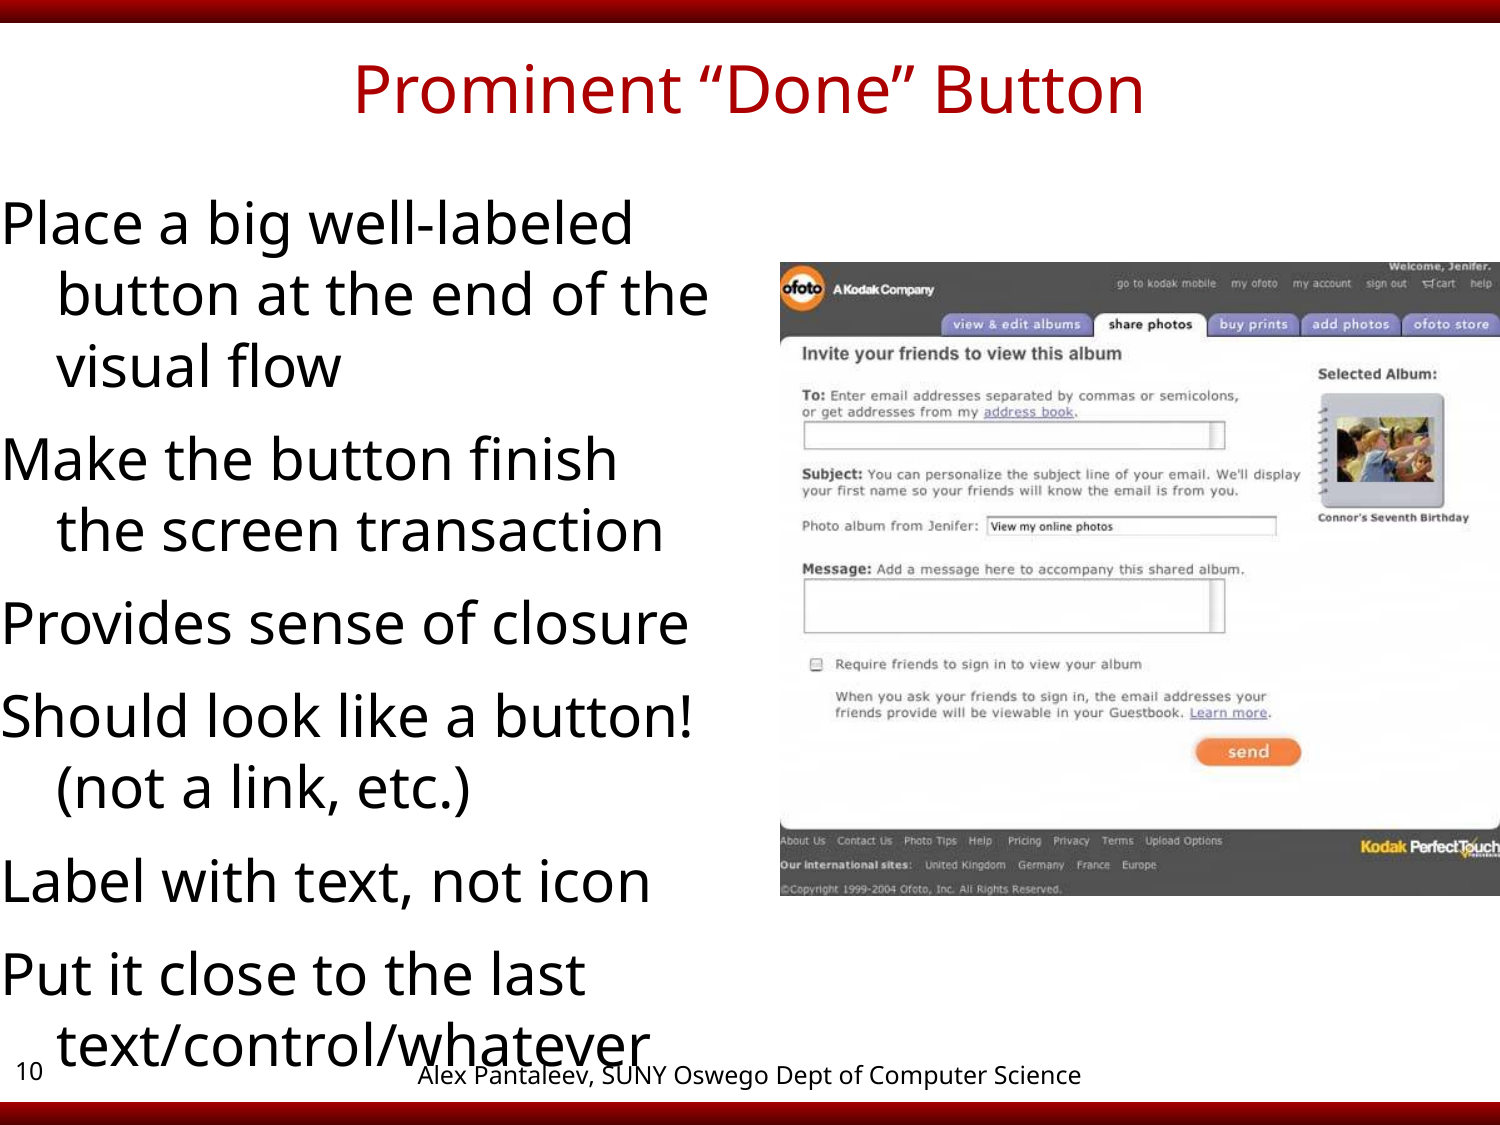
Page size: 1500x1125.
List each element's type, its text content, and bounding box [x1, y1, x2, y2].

title Prominent “Done” Button [0, 24, 1500, 150]
list Place a big well-labeled button at the end of the visual flow Make the button finish the screen transaction Provides sense of closure Should look like a button! (not a link, etc.) Label with text, not icon Put it close to the last text/control/whatever [0, 187, 720, 1063]
picture [780, 262, 1500, 896]
